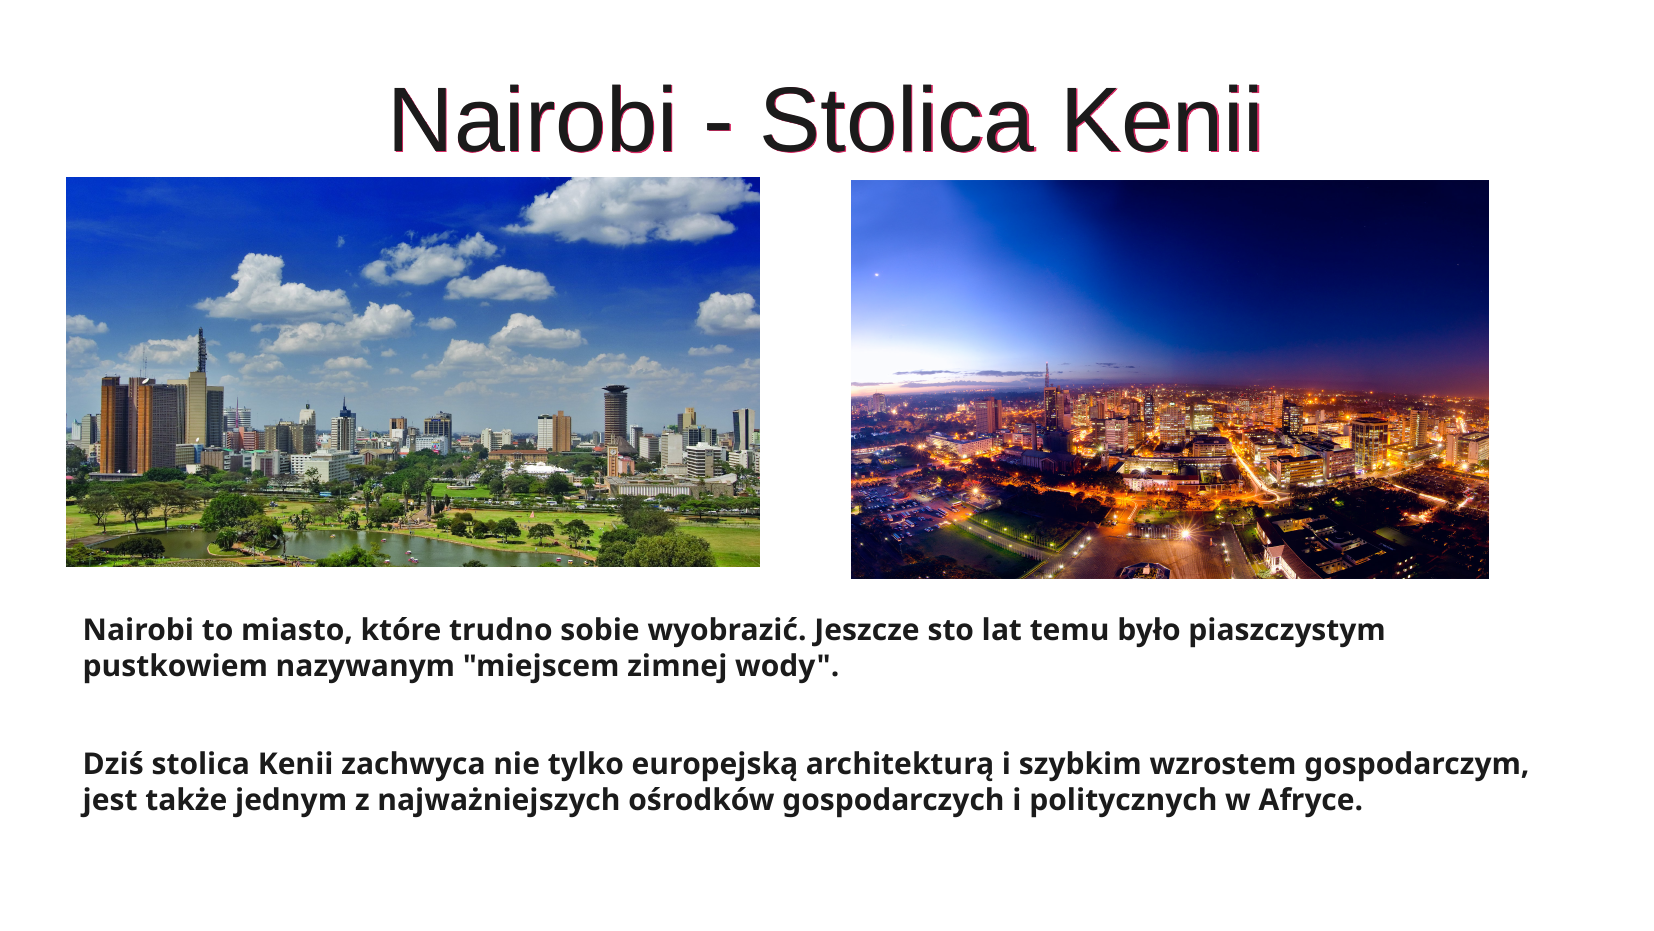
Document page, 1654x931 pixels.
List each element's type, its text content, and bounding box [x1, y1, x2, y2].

picture [66, 177, 760, 567]
title Nairobi - Stolica Kenii [82, 37, 1571, 193]
picture [851, 180, 1489, 579]
list Nairobi to miasto, które trudno sobie wyobrazić. Jeszcze sto lat temu było piaszczystym pustkowiem nazywanym "miejscem zimnej wody". Dziś stolica Kenii zachwyca nie tylko europejską architekturą i szybkim wzrostem gospodarczym, jest także jednym z najważniejszych ośrodków gospodarczych i politycznych w Afryce. [82, 610, 1539, 853]
